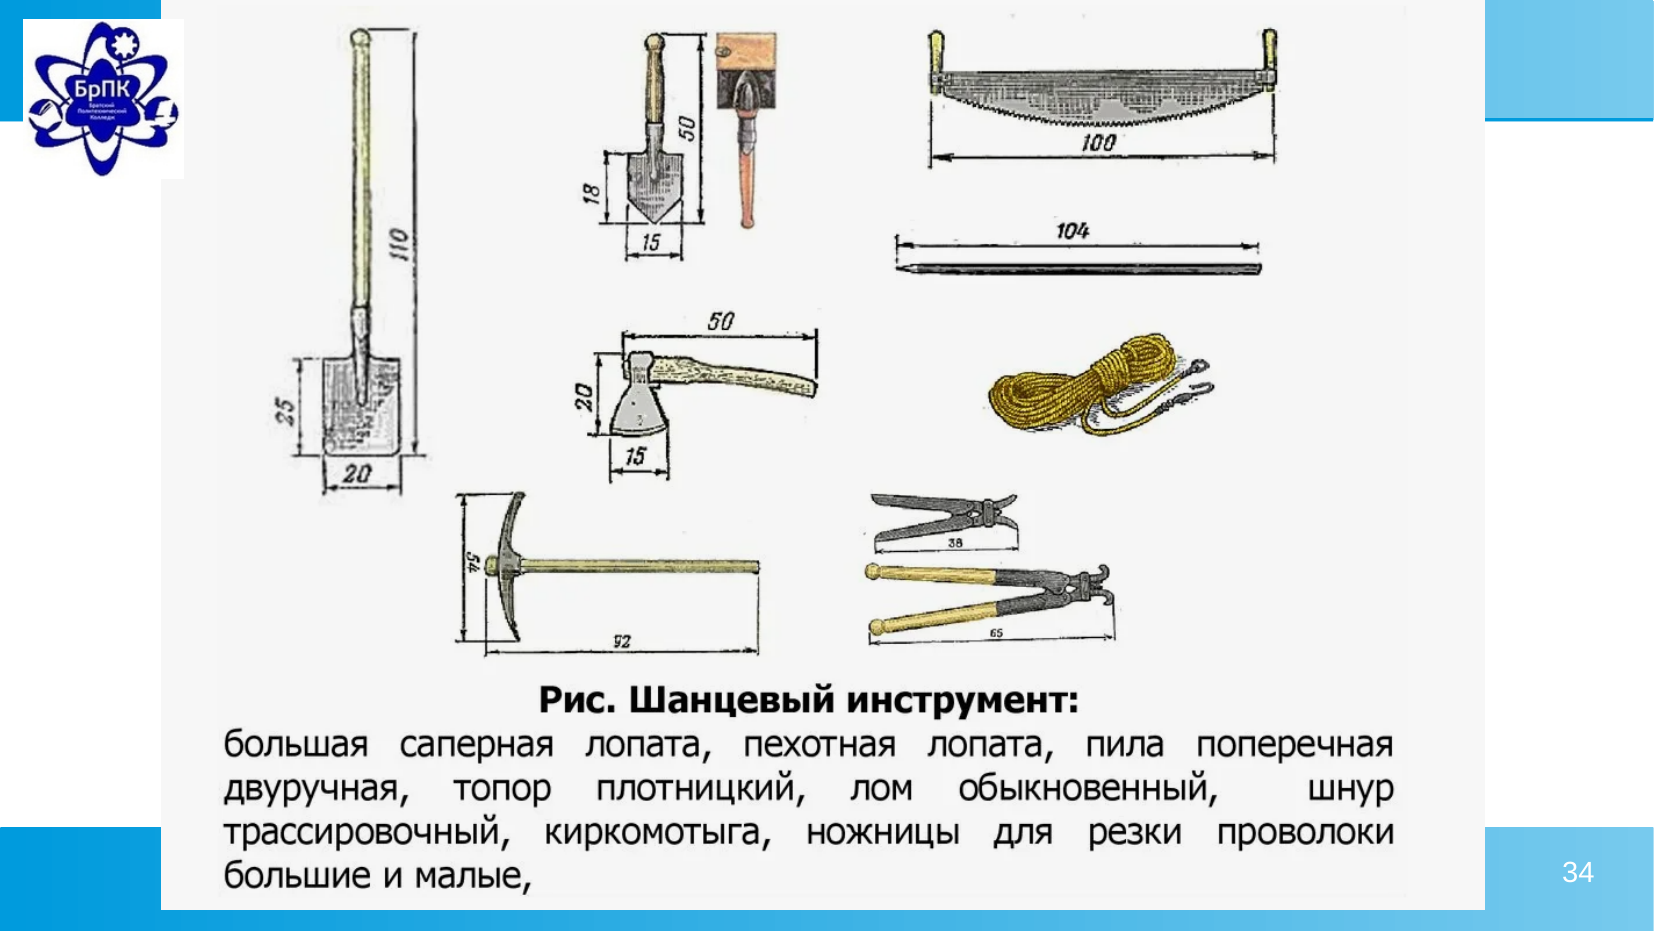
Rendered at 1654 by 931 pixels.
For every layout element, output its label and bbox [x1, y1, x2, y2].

picture [23, 0, 1485, 910]
